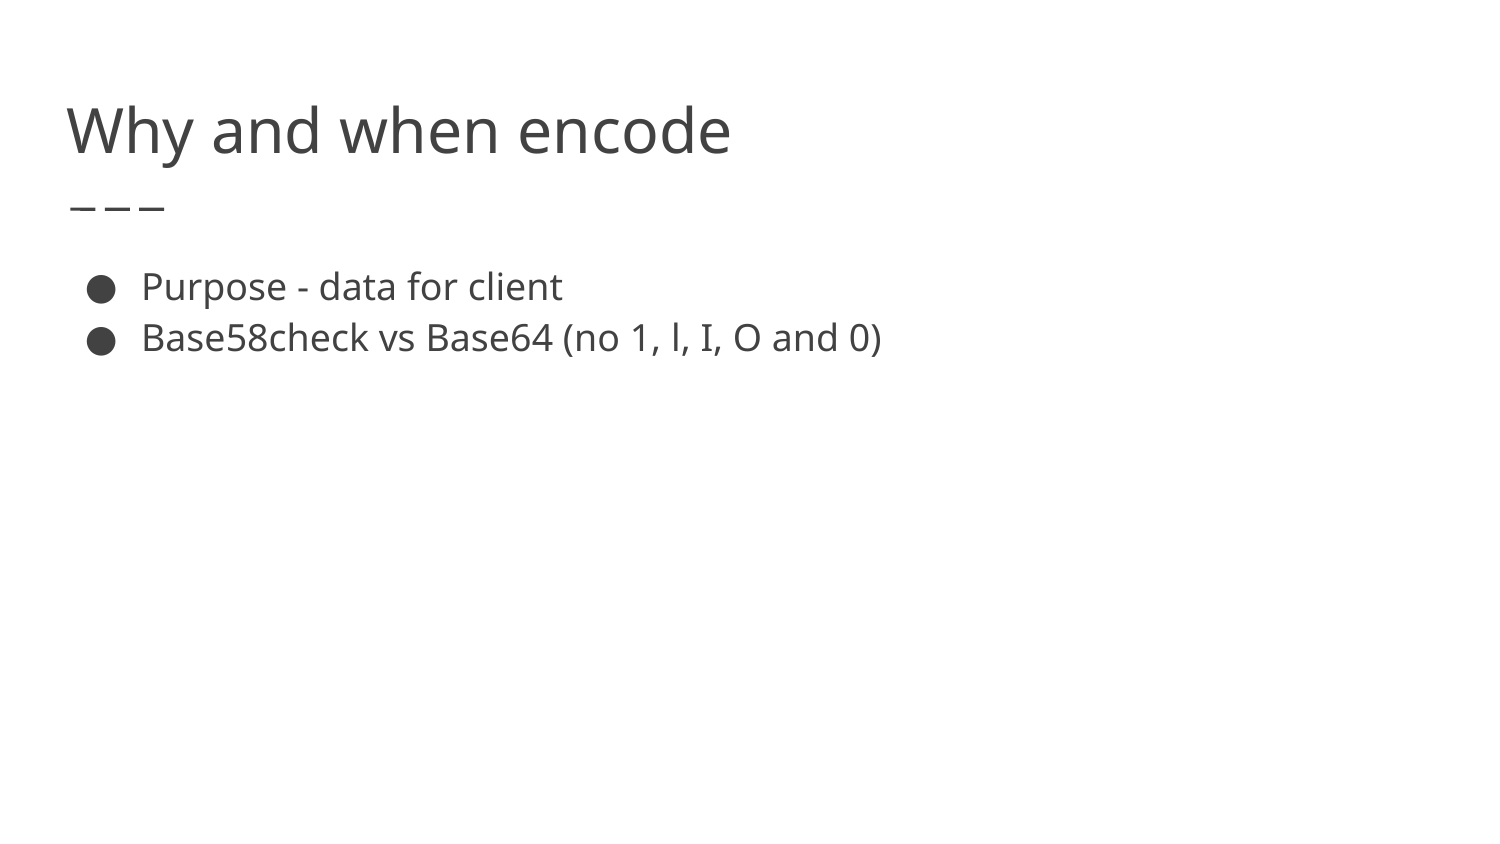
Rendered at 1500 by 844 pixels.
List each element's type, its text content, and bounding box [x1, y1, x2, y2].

list Purpose - data for client Base58check vs Base64 (no 1, l, I, O and 0) [51, 240, 1449, 750]
title Why and when encode [51, 61, 1449, 182]
